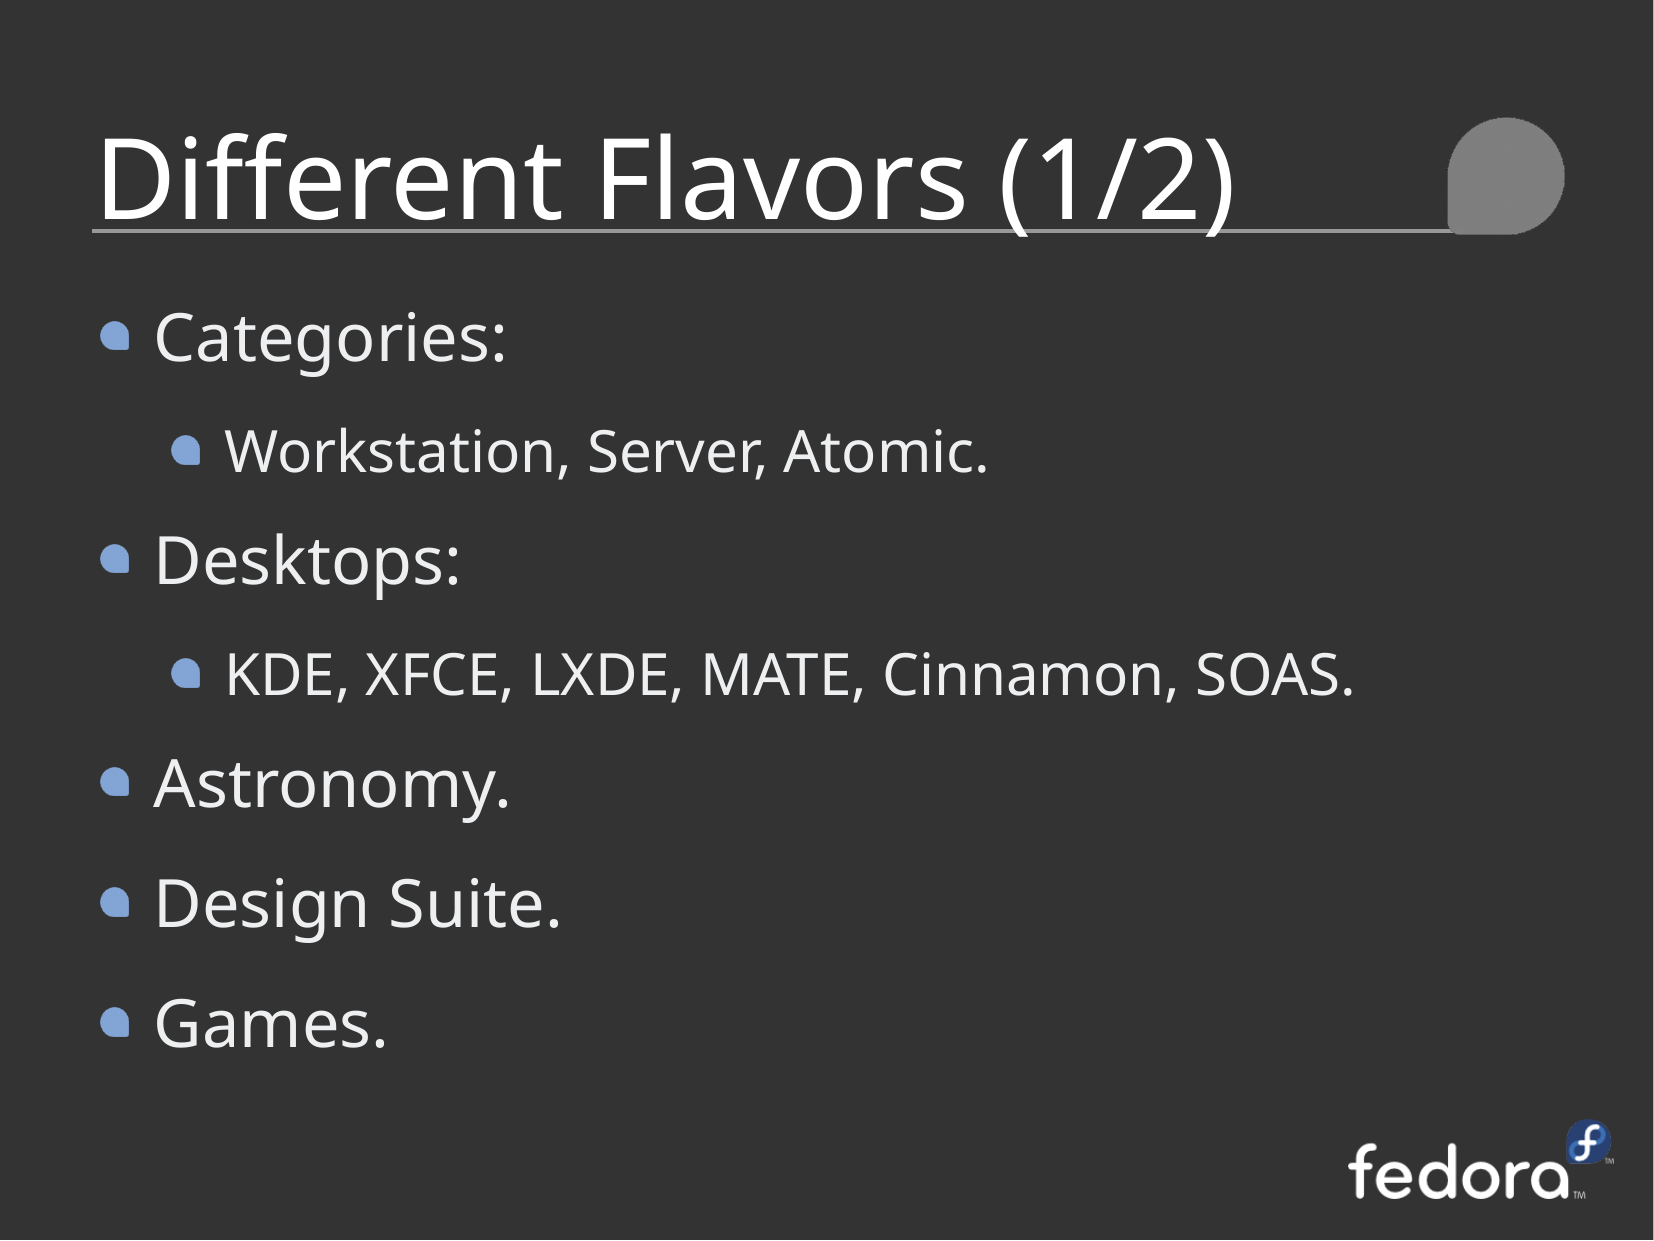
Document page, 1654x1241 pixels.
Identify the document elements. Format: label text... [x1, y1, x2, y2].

picture [1348, 1119, 1614, 1199]
title Different Flavors (1/2) [94, 100, 1426, 251]
picture [1447, 117, 1565, 235]
list Categories: Workstation, Server, Atomic. Desktops: KDE, XFCE, LXDE, MATE, Cinnamon, SOAS. Astronomy. Design Suite. Games. [82, 290, 1571, 1094]
